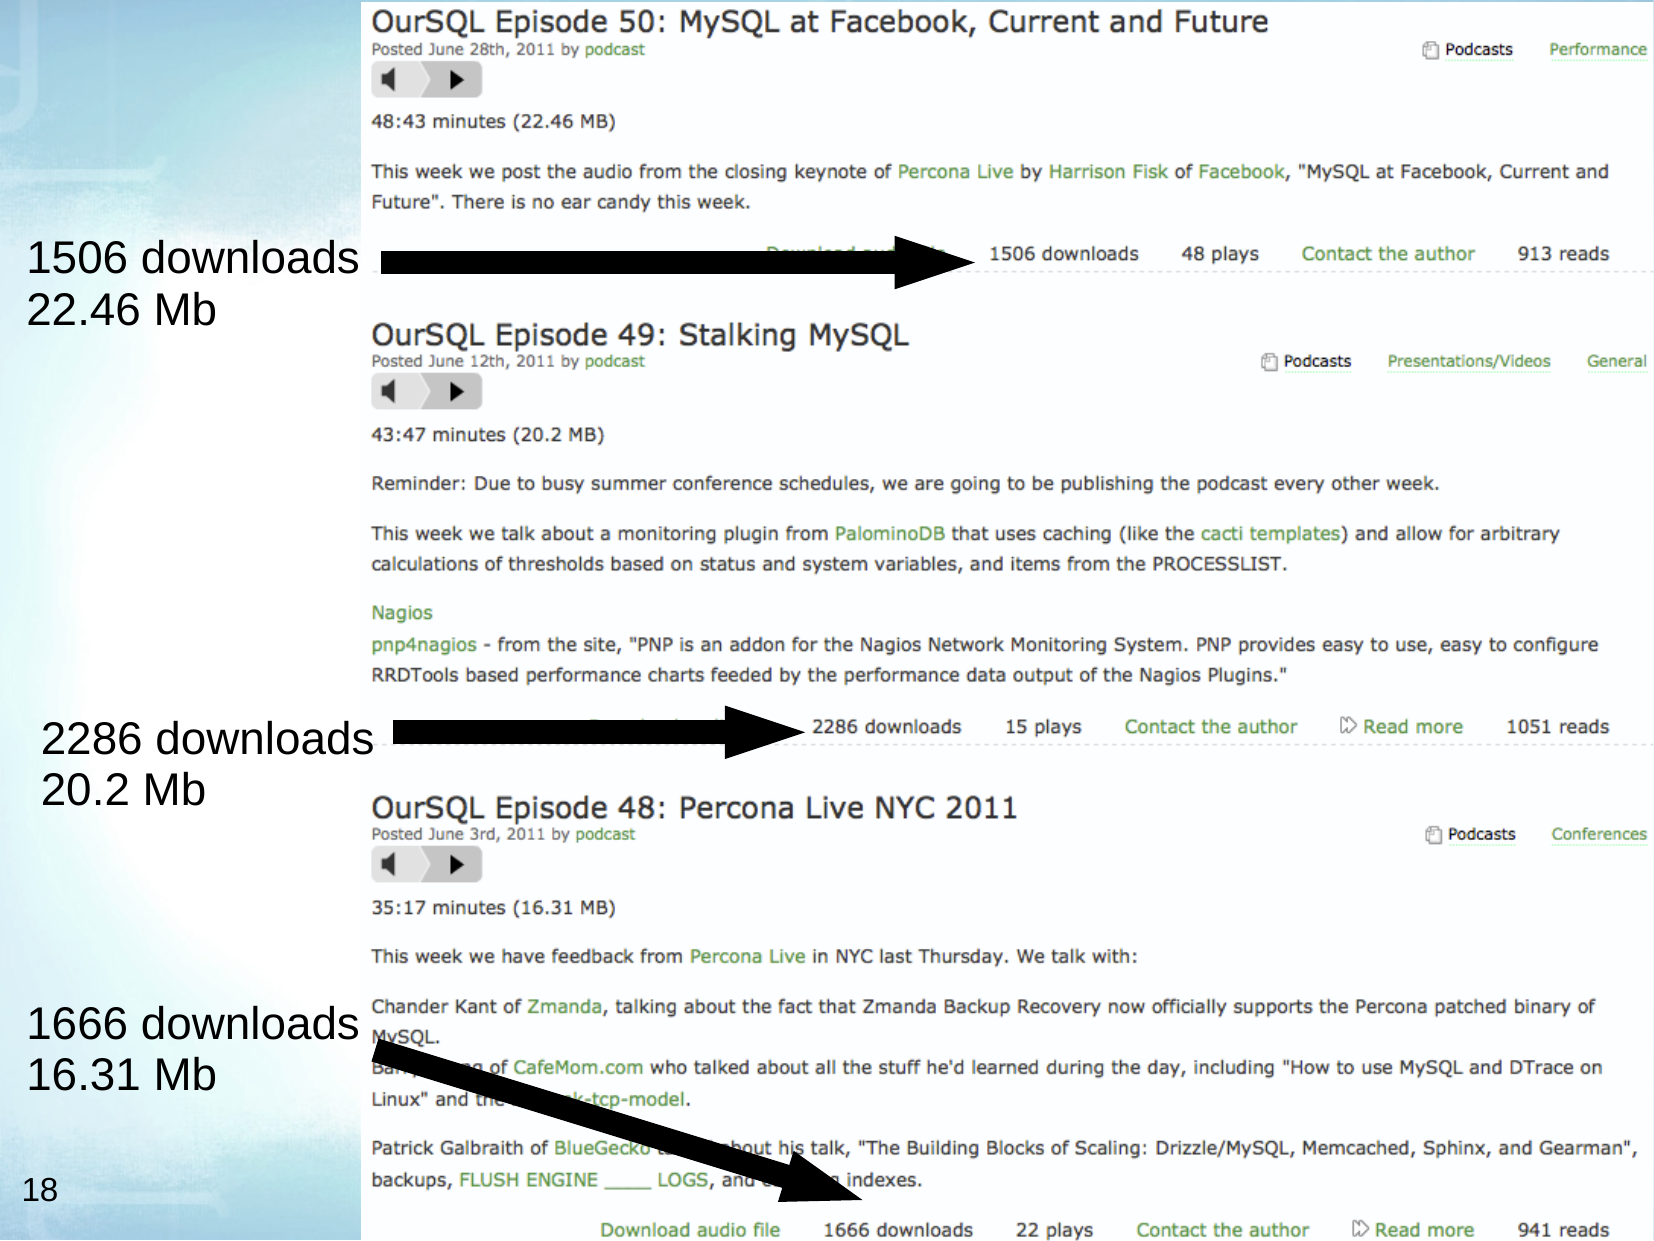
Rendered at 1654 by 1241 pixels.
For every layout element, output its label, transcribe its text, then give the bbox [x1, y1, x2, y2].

text_box 1506 downloads 22.46 Mb [11, 225, 376, 343]
text_box 2286 downloads 20.2 Mb [26, 705, 390, 823]
text_box 1666 downloads 16.31 Mb [11, 990, 376, 1108]
picture [0, 0, 1654, 1241]
